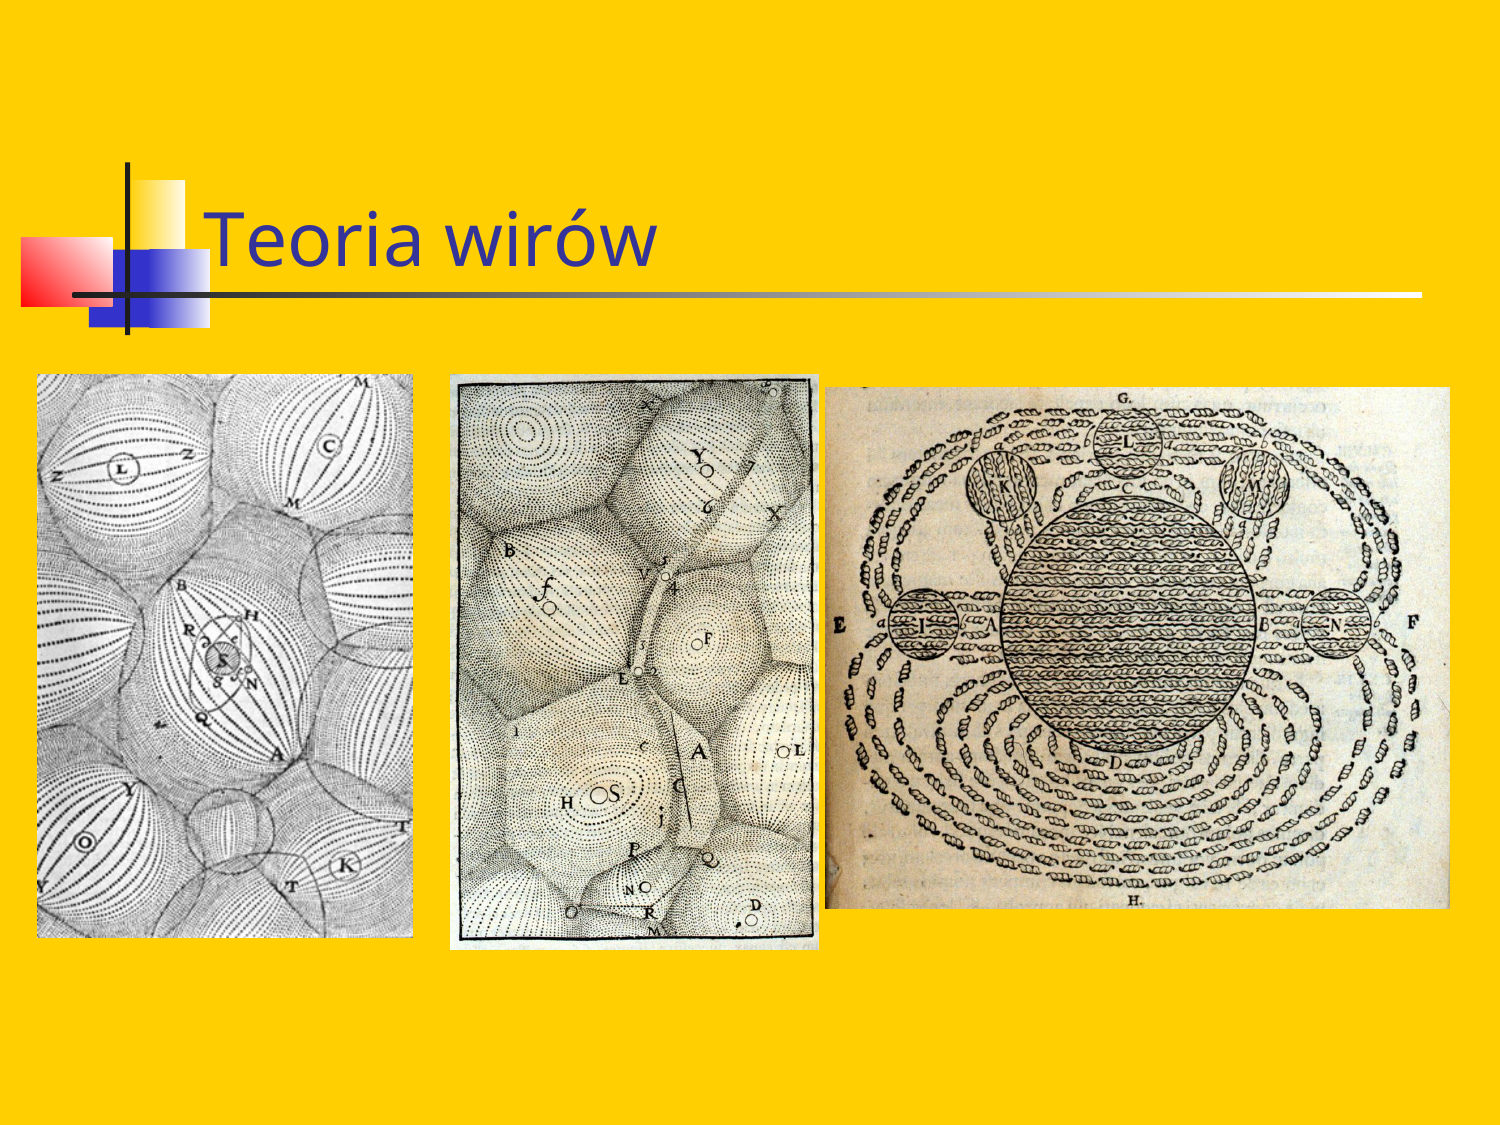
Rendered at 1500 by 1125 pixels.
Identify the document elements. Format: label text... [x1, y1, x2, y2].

picture [450, 374, 819, 951]
picture [825, 387, 1450, 909]
picture [37, 374, 413, 938]
title Teoria wirów [188, 101, 1468, 289]
